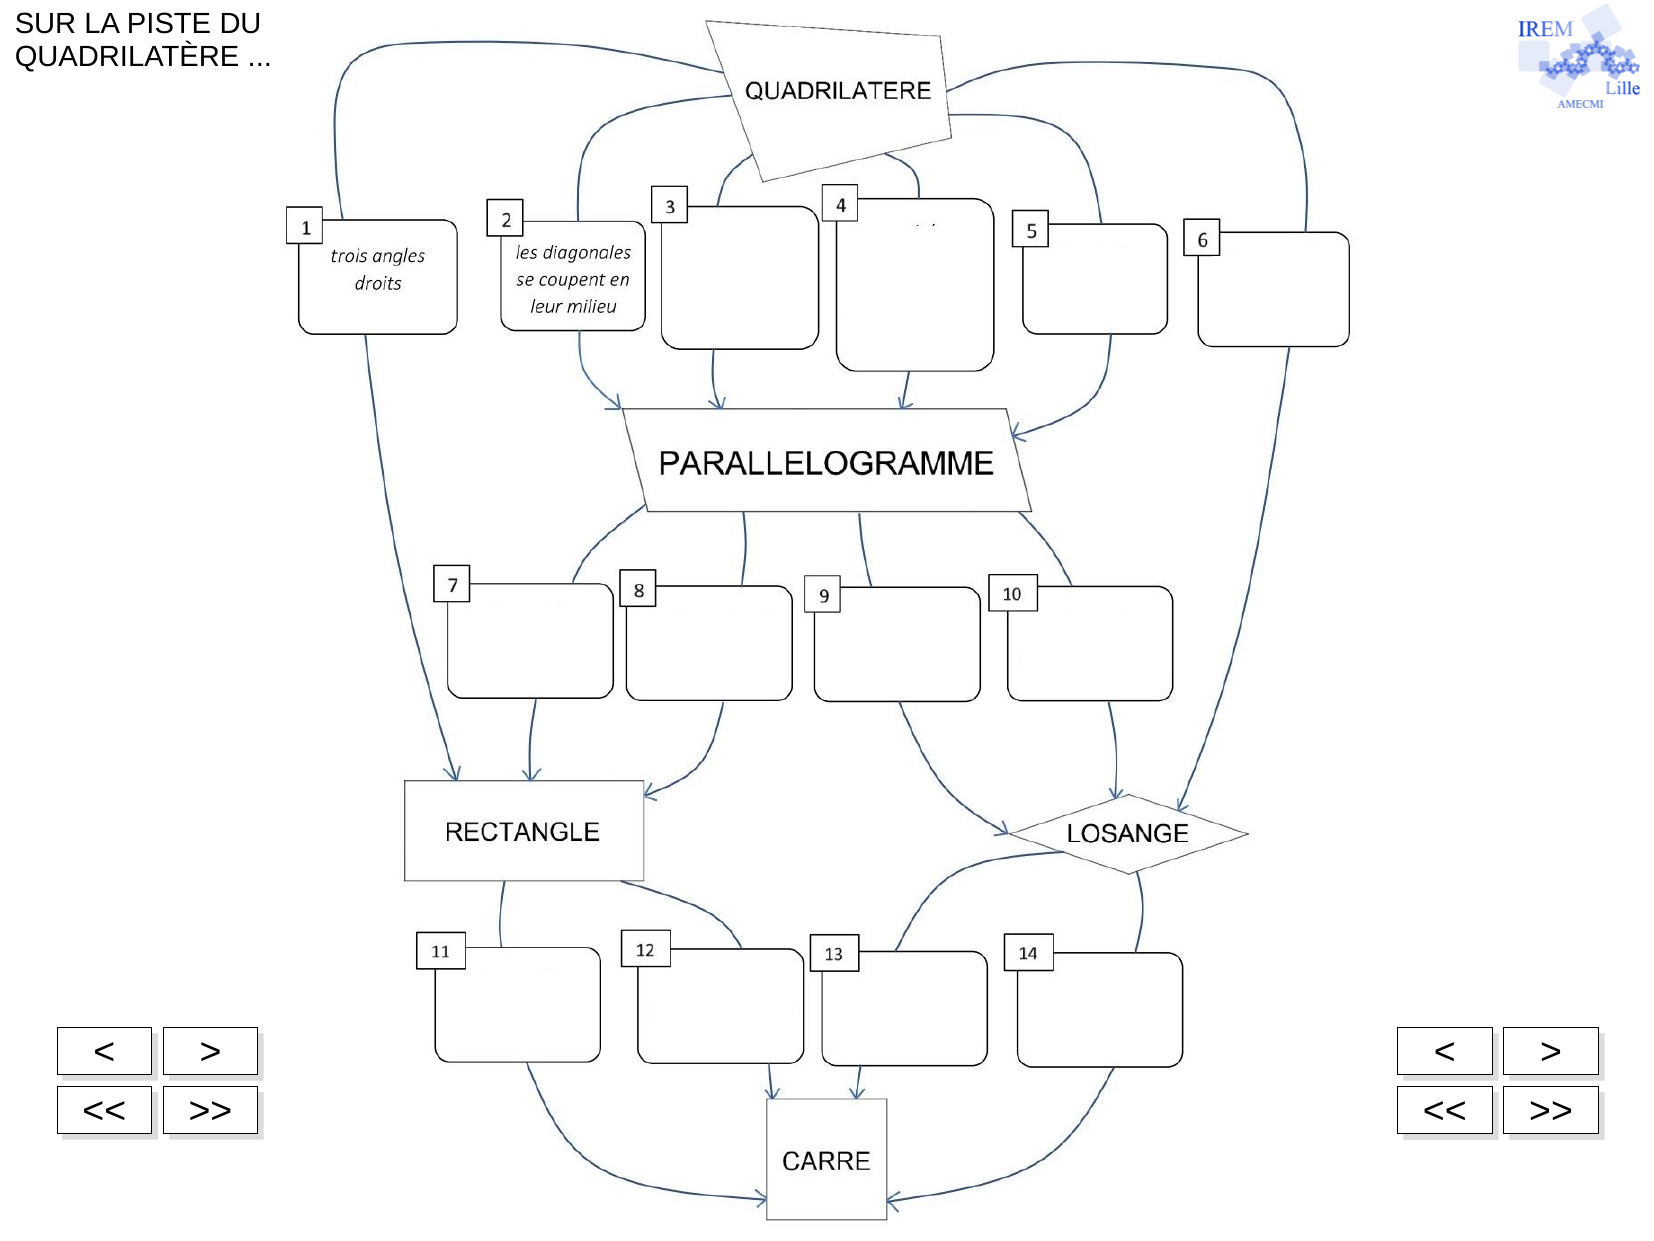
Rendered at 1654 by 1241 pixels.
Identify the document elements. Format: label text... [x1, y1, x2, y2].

text_box > [163, 1027, 258, 1075]
text_box << [1397, 1086, 1493, 1134]
picture [269, 0, 1384, 1241]
text_box < [1397, 1027, 1493, 1075]
text_box < [57, 1027, 152, 1075]
text_box SUR LA PISTE DU QUADRILATÈRE ... [0, 0, 302, 88]
text_box >> [1503, 1086, 1599, 1134]
text_box << [57, 1086, 152, 1134]
picture [1503, 0, 1654, 112]
text_box >> [163, 1086, 258, 1134]
text_box > [1503, 1027, 1599, 1075]
